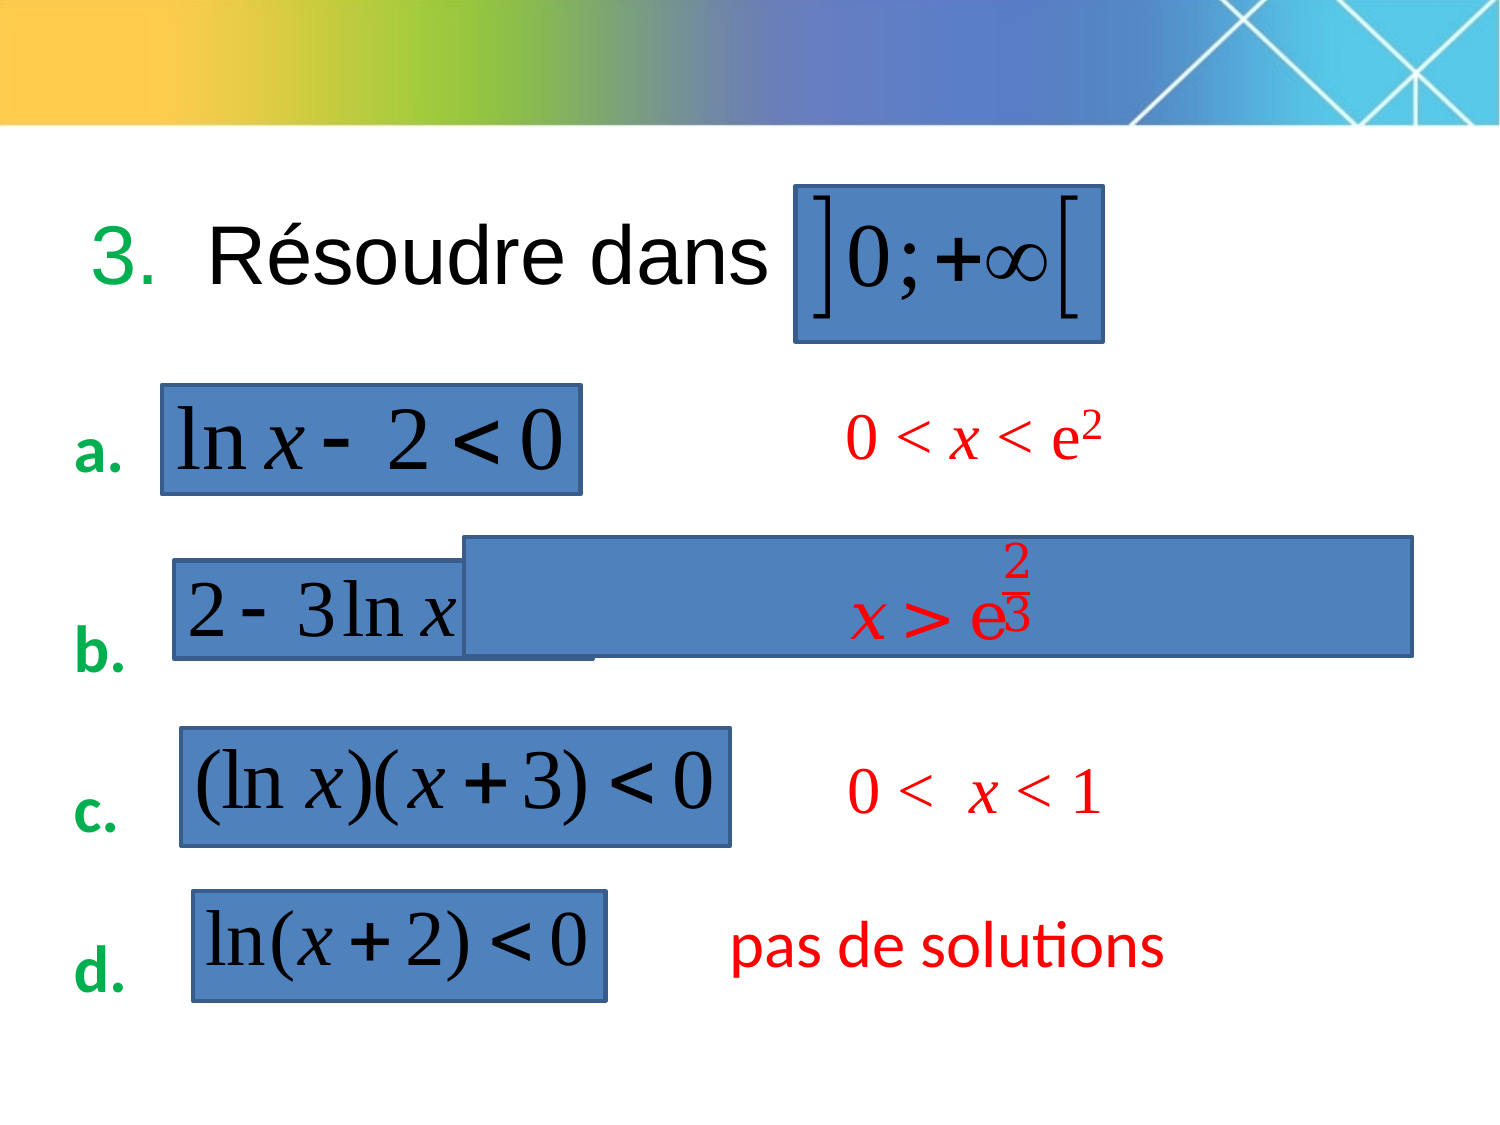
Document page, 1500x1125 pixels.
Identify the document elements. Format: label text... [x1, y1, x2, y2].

text_box 0 < x < 1 [833, 740, 1140, 835]
text_box pas de solutions [715, 893, 1181, 988]
chart [164, 386, 579, 493]
text_box a. b. c. d. [58, 398, 1442, 1030]
chart [183, 730, 729, 844]
text_box 3. Résoudre dans [75, 164, 1500, 338]
chart [797, 188, 1101, 340]
text_box 0 < x < e2 [797, 385, 1134, 480]
chart [194, 893, 604, 999]
chart [466, 538, 1411, 654]
chart [175, 562, 462, 657]
